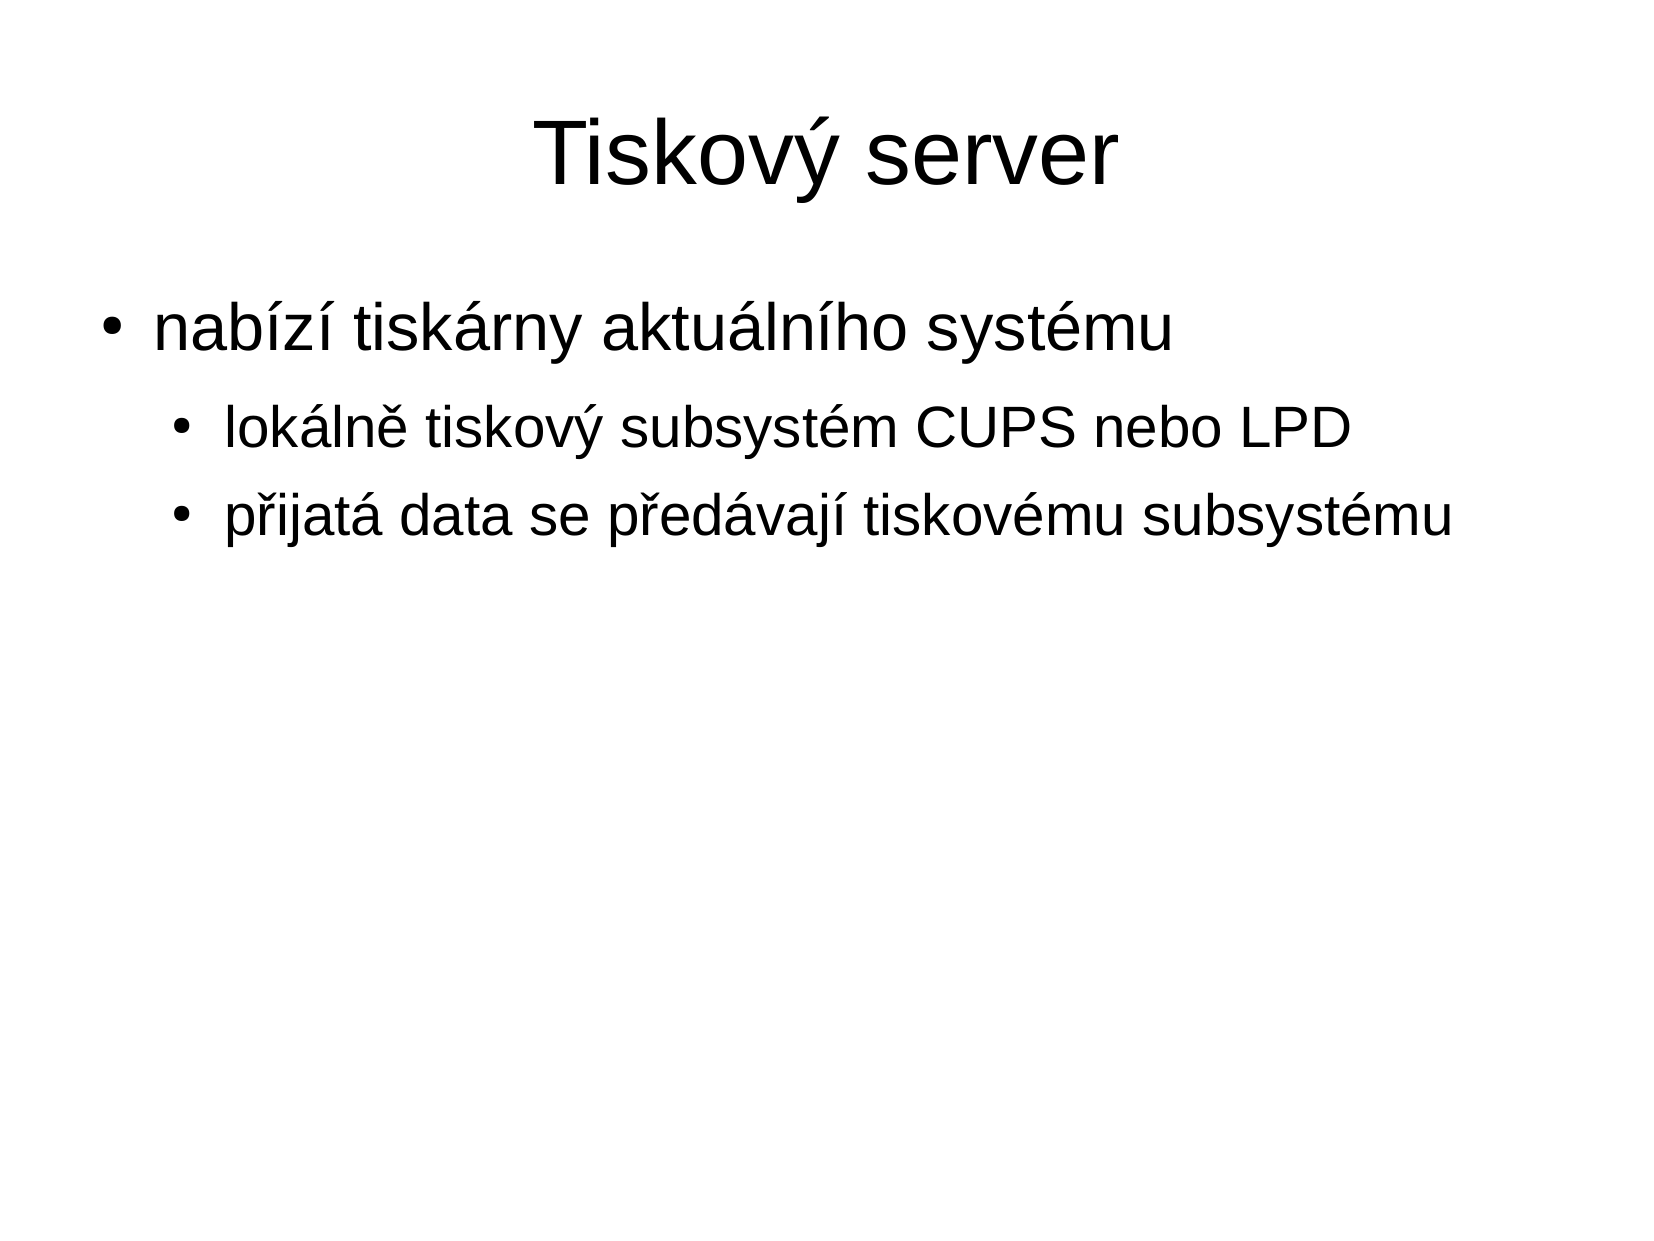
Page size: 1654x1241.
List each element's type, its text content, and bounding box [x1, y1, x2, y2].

list nabízí tiskárny aktuálního systému lokálně tiskový subsystém CUPS nebo LPD přijatá data se předávají tiskovému subsystému [82, 290, 1571, 1109]
title Tiskový server [82, 49, 1571, 257]
